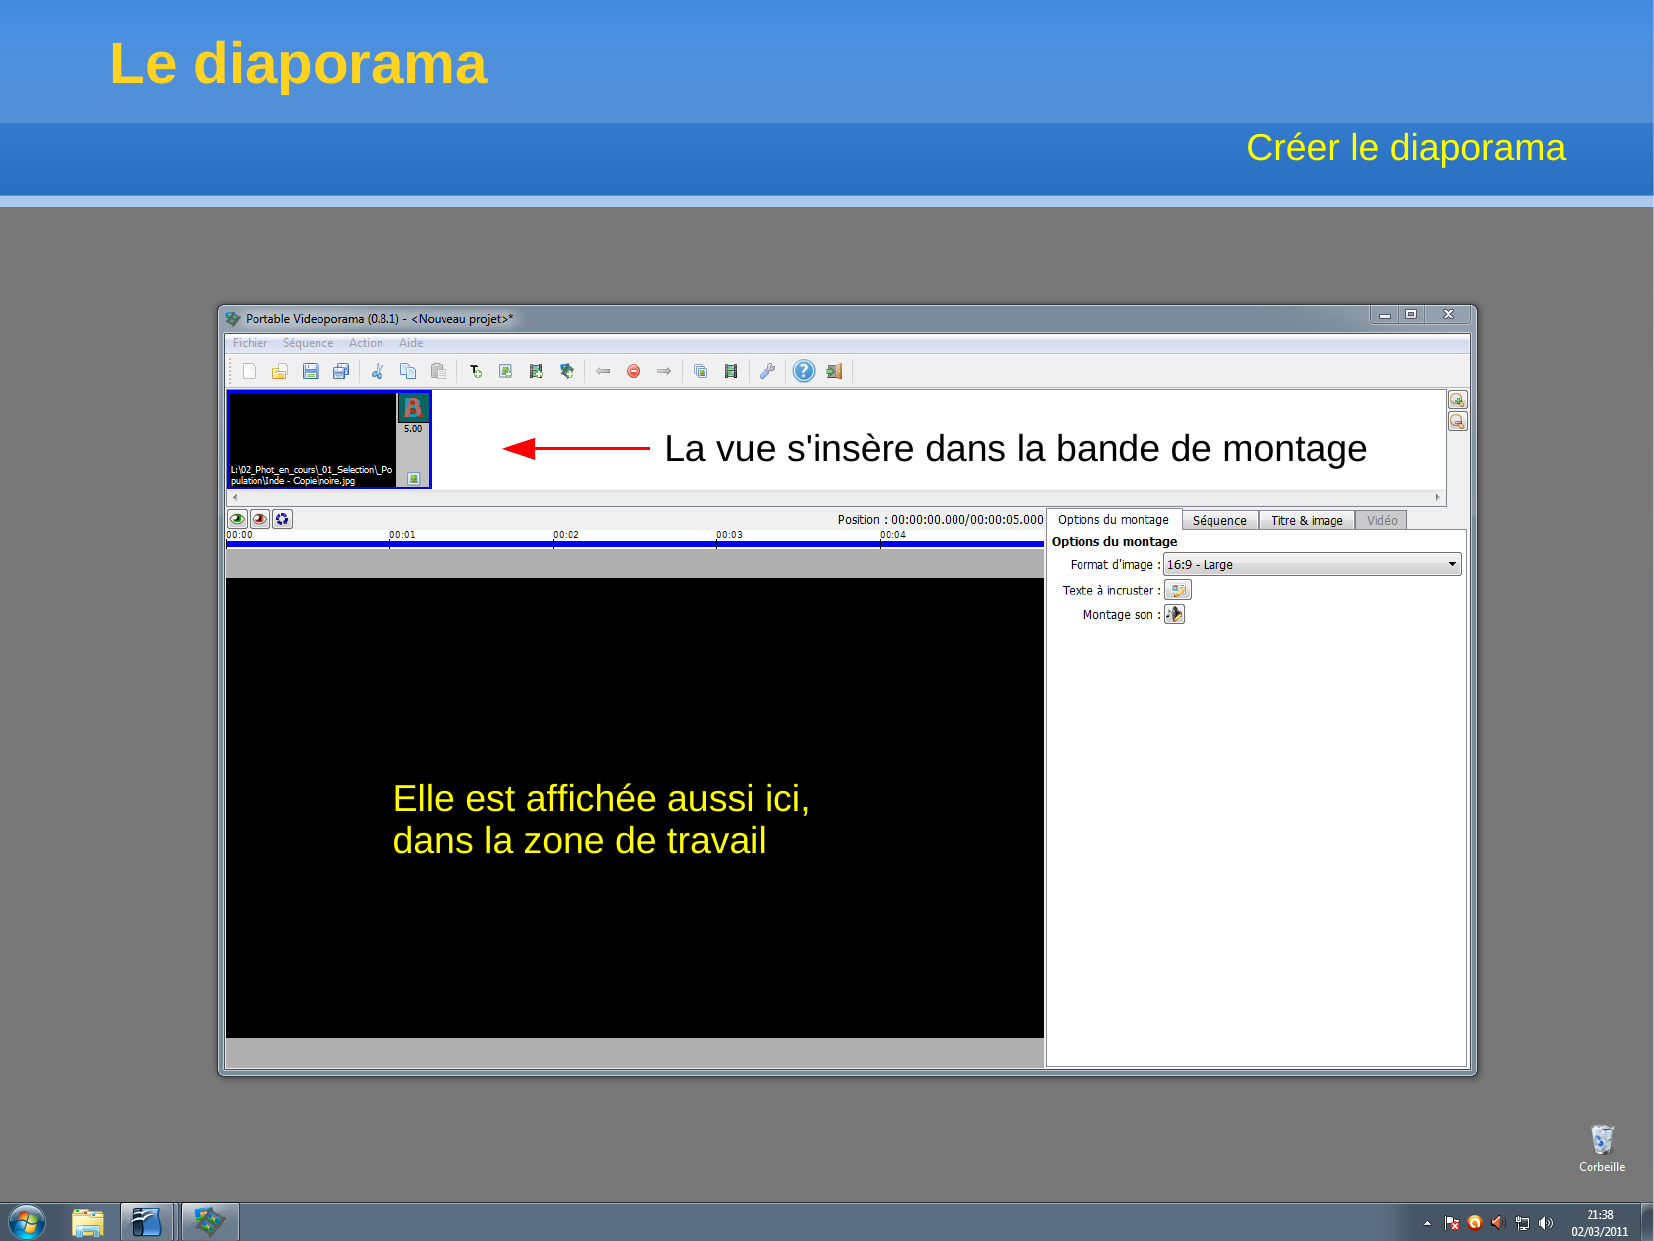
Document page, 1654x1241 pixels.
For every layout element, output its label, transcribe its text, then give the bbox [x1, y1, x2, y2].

text_box La vue s'insère dans la bande de montage [649, 420, 1506, 477]
text_box Le diaporama [5, 17, 609, 107]
text_box Créer le diaporama [1210, 77, 1654, 176]
picture [0, 207, 1654, 1241]
picture [0, 0, 1654, 206]
text_box Elle est affichée aussi ici, dans la zone de travail [377, 769, 999, 869]
